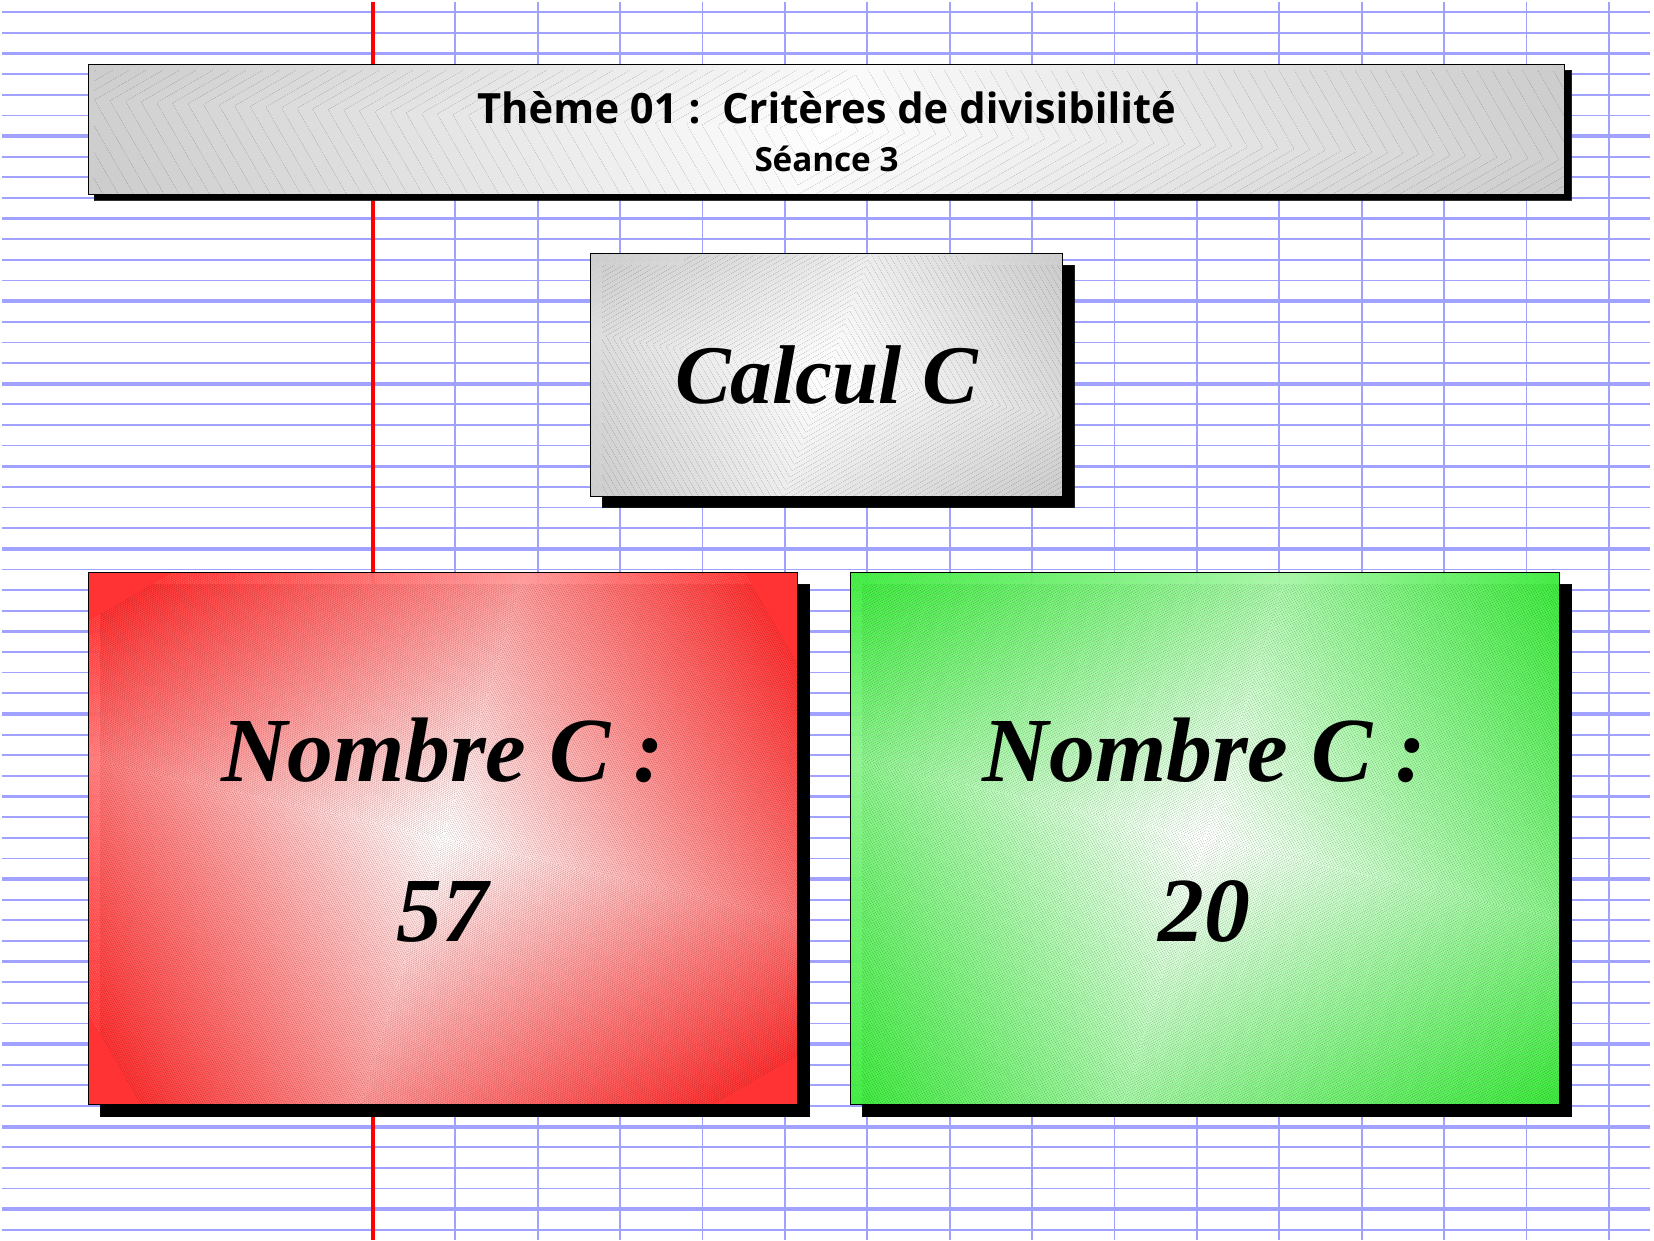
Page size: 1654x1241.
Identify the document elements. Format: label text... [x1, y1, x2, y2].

text_box Calcul C [590, 253, 1063, 497]
text_box Nombre C : 57 [88, 572, 798, 1105]
text_box Nombre C : 20 [850, 572, 1560, 1105]
text_box Thème 01 : Critères de divisibilité Séance 3 [88, 64, 1565, 195]
picture [0, 0, 1654, 1241]
